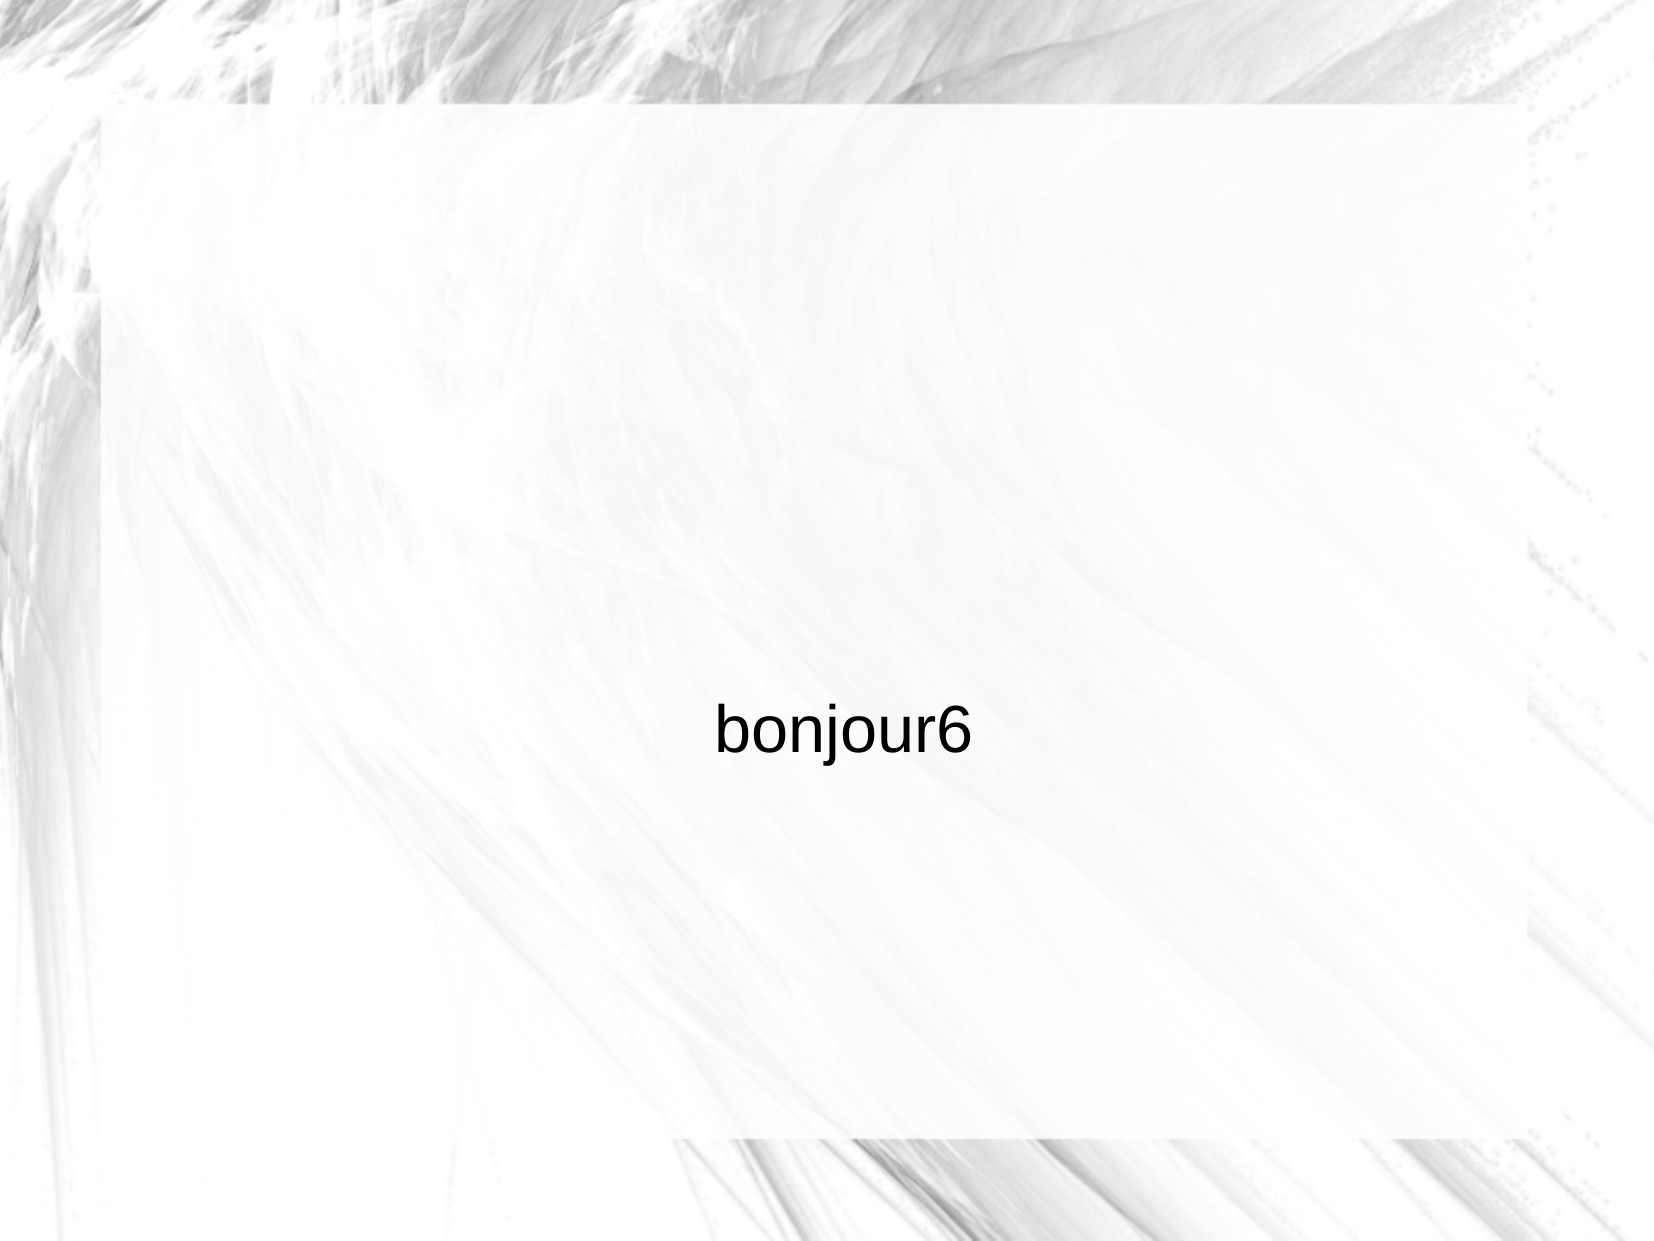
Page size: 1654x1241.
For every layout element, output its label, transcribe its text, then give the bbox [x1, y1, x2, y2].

subtitle bonjour6 [118, 319, 1571, 1139]
picture [0, 0, 1654, 1241]
